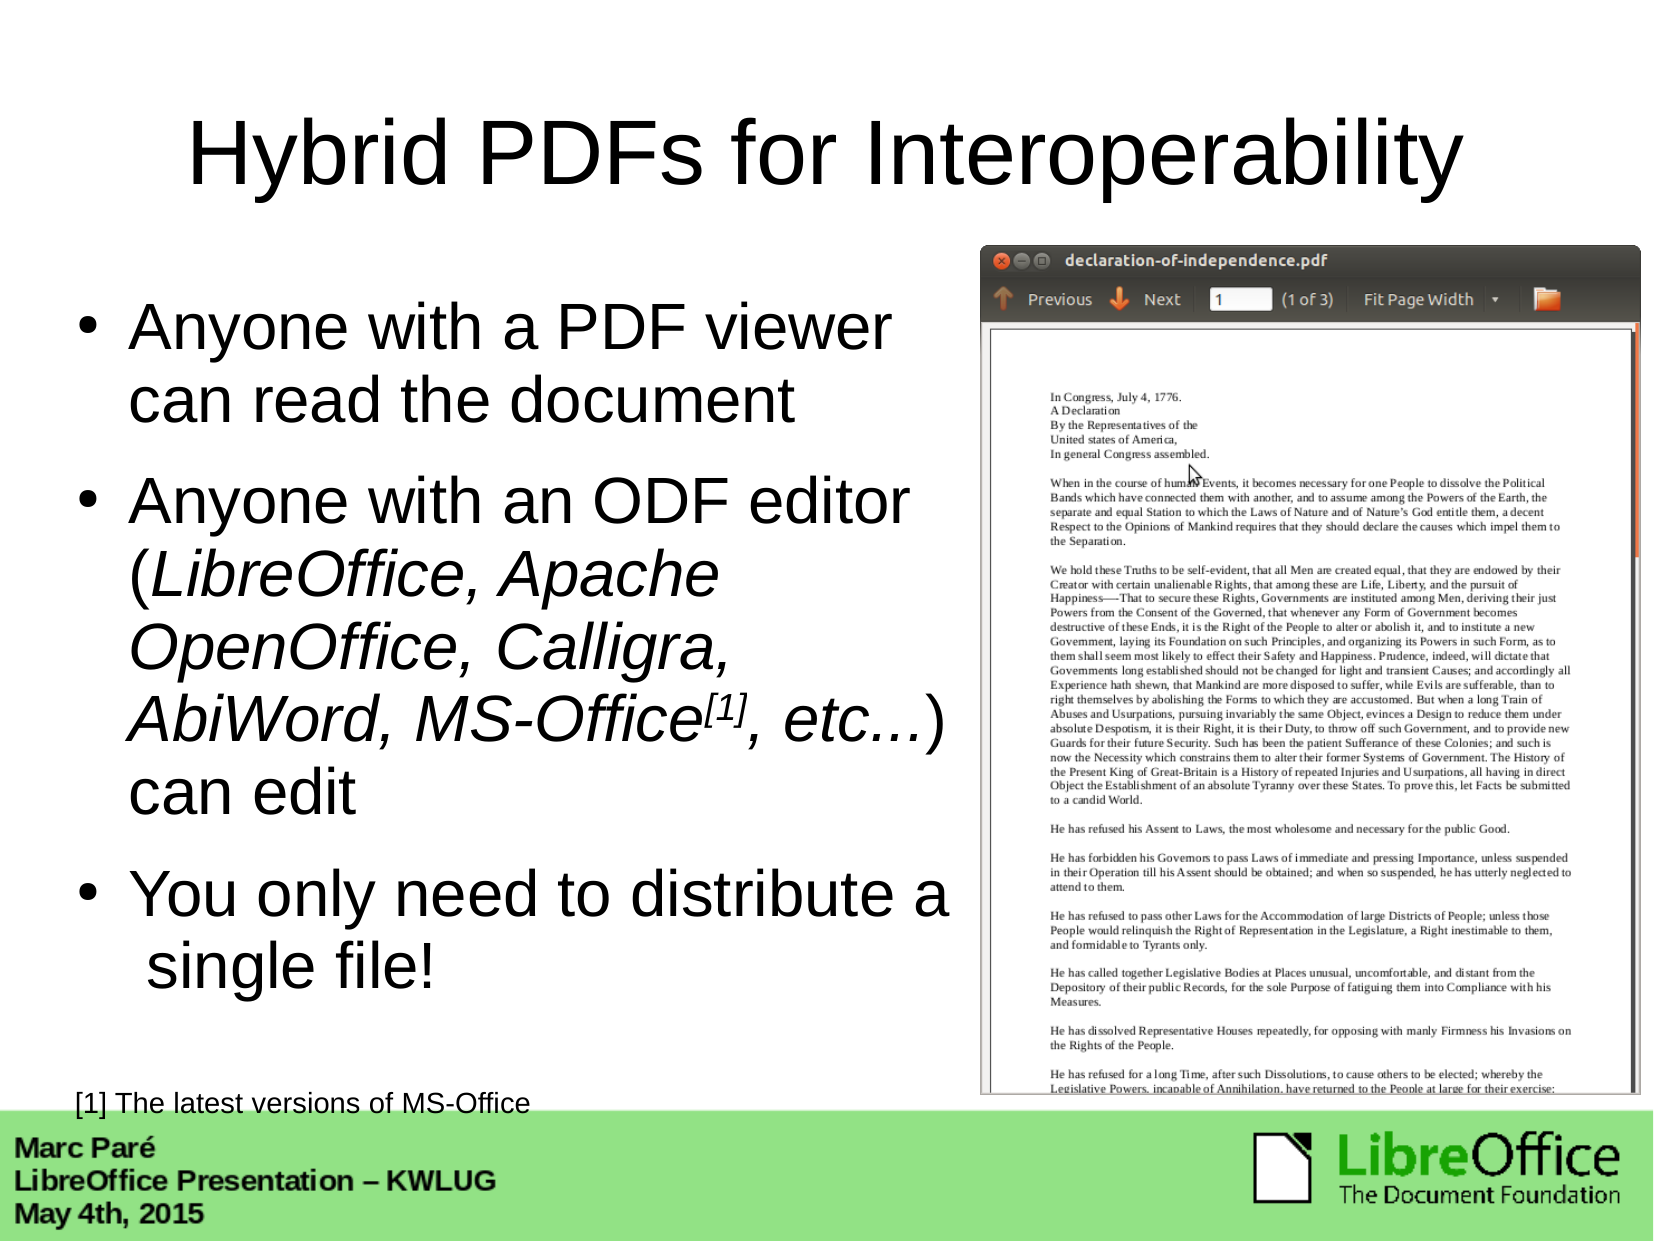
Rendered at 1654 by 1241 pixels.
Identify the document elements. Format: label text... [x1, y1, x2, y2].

picture [0, 0, 1654, 1241]
title Hybrid PDFs for Interoperability [82, 49, 1571, 257]
text_box [1] The latest versions of MS-Office [60, 1080, 871, 1128]
list Anyone with a PDF viewer can read the document Anyone with an ODF editor (LibreOffice, Apache OpenOffice, Calligra, AbiWord, MS-Office[1], etc...) can edit You only need to distribute a single file! [58, 290, 952, 1010]
